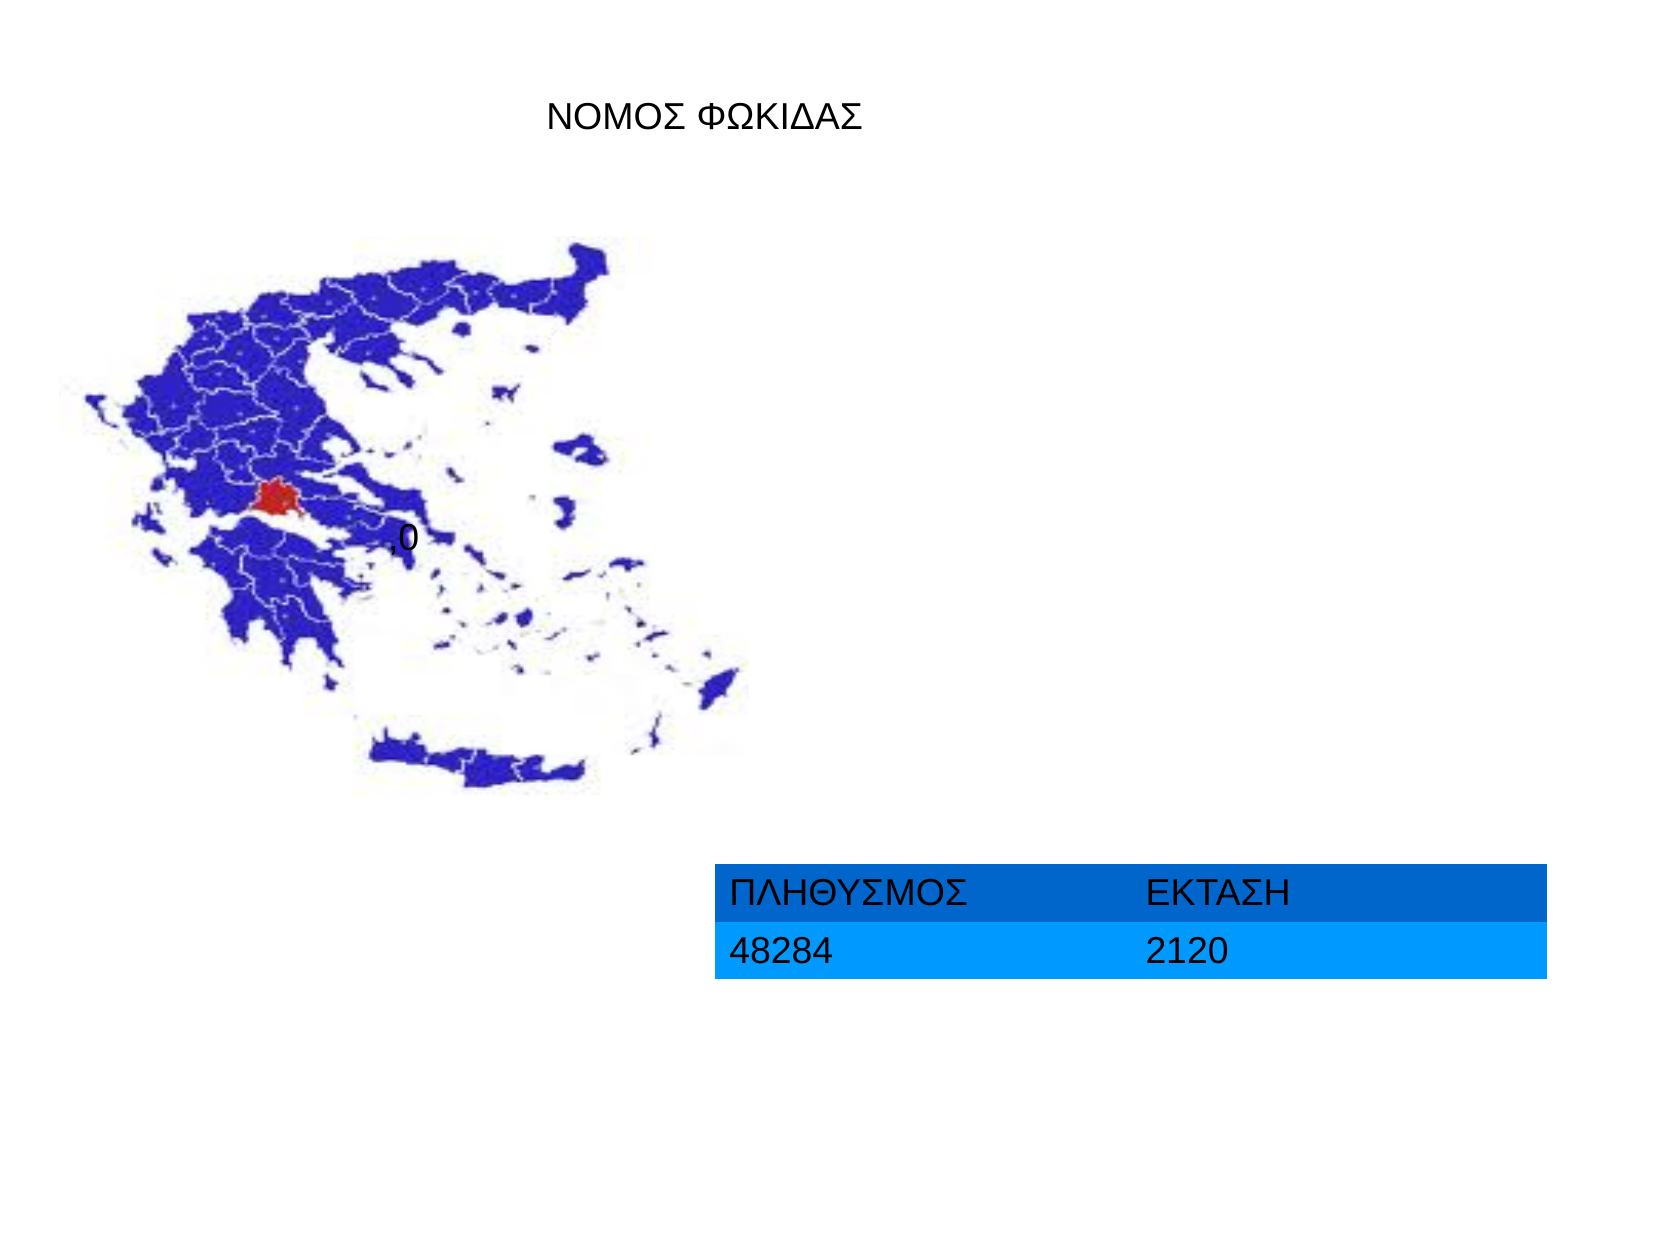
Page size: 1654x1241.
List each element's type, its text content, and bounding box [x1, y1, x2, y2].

table_cell 48284 [715, 922, 1131, 979]
picture [59, 236, 749, 798]
table_cell 2120 [1131, 922, 1547, 979]
table_header ΠΛΗΘΥΣΜΟΣ [715, 864, 1131, 922]
table_header ΕΚΤΑΣΗ [1131, 864, 1547, 922]
text_box ΝΟΜΟΣ ΦΩΚΙΔΑΣ [531, 88, 886, 146]
